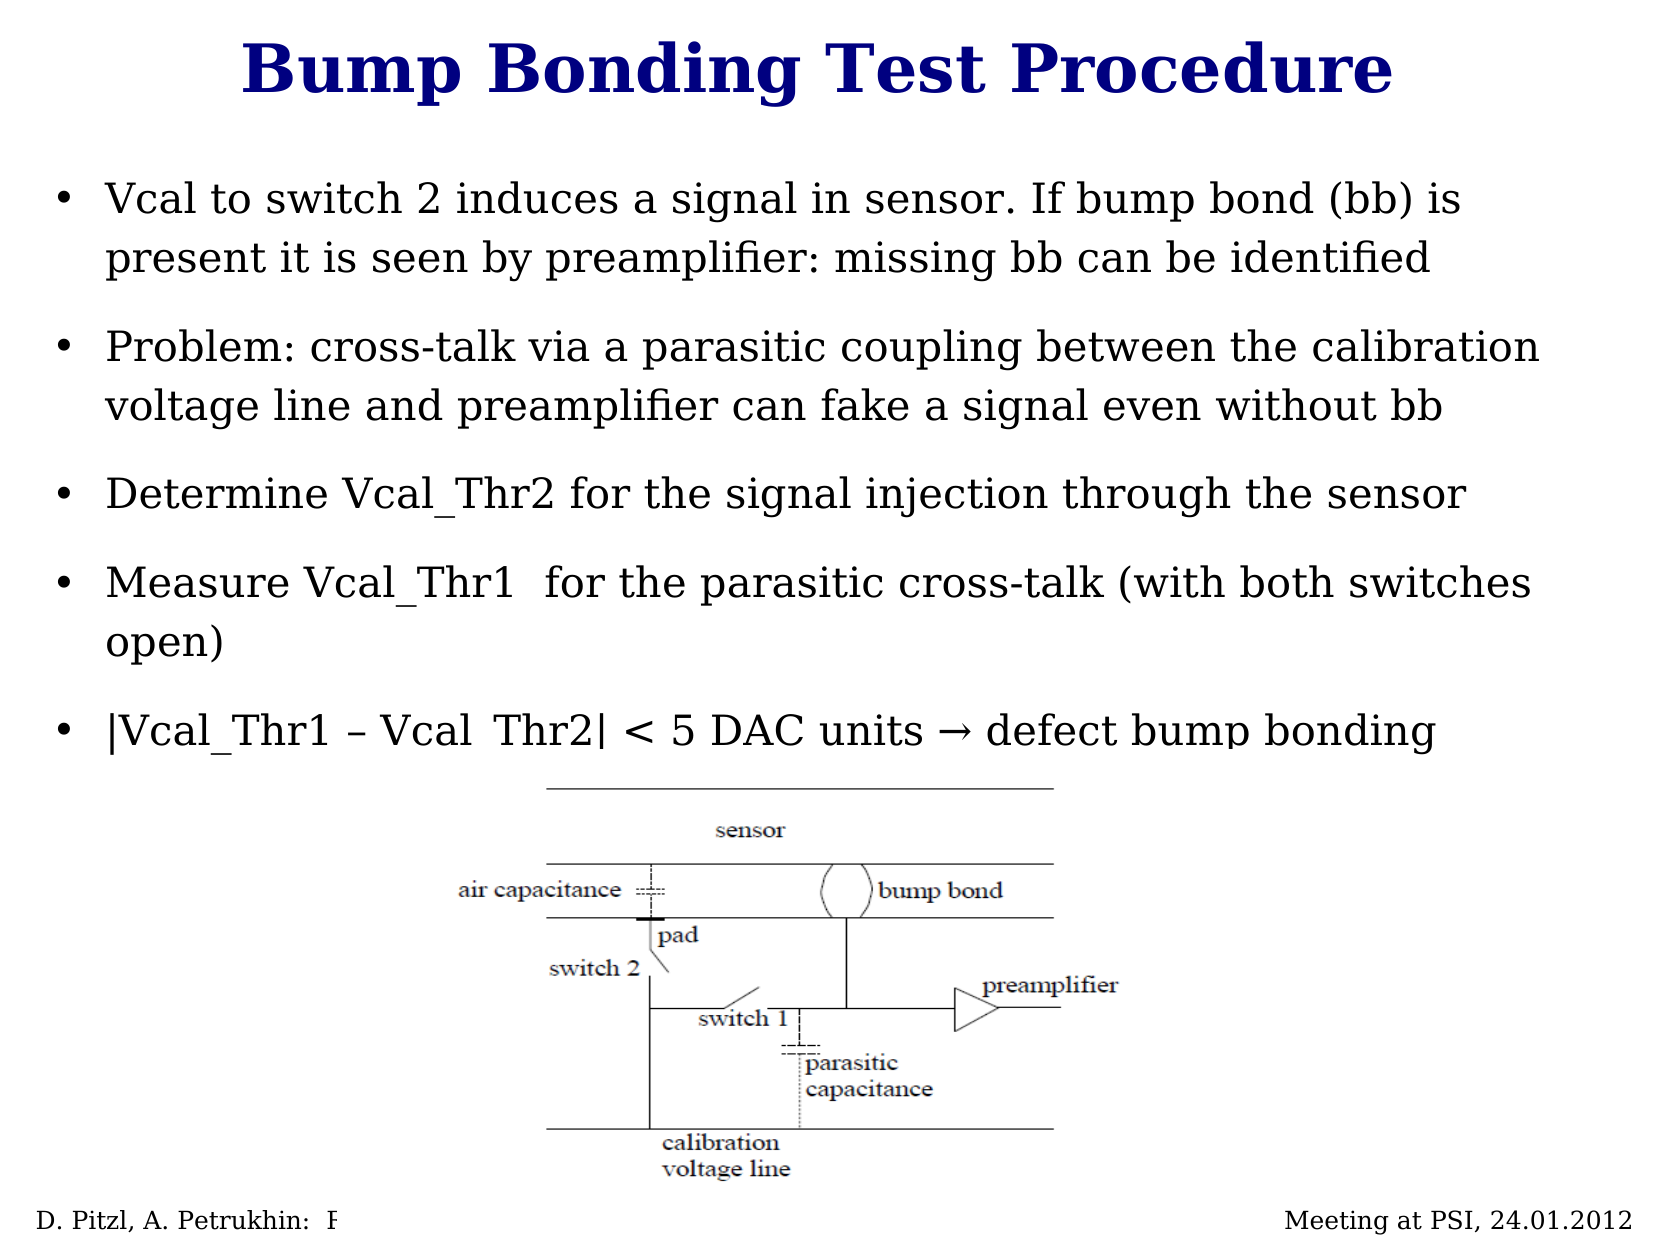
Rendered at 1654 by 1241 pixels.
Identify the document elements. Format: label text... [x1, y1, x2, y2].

picture [337, 749, 1238, 1236]
list Vcal to switch 2 induces a signal in sensor. If bump bond (bb) is present it is seen by preamplifier: missing bb can be identified Problem: cross-talk via a parasitic coupling between the calibration voltage line and preamplifier can fake a signal even without bb Determine Vcal_Thr2 for the signal injection through the sensor Measure Vcal_Thr1 for the parasitic cross-talk (with both switches open) |Vcal_Thr1 – Vcal_Thr2| < 5 DAC units → defect bump bonding [51, 163, 1613, 745]
title Bump Bonding Test Procedure [112, 23, 1525, 115]
